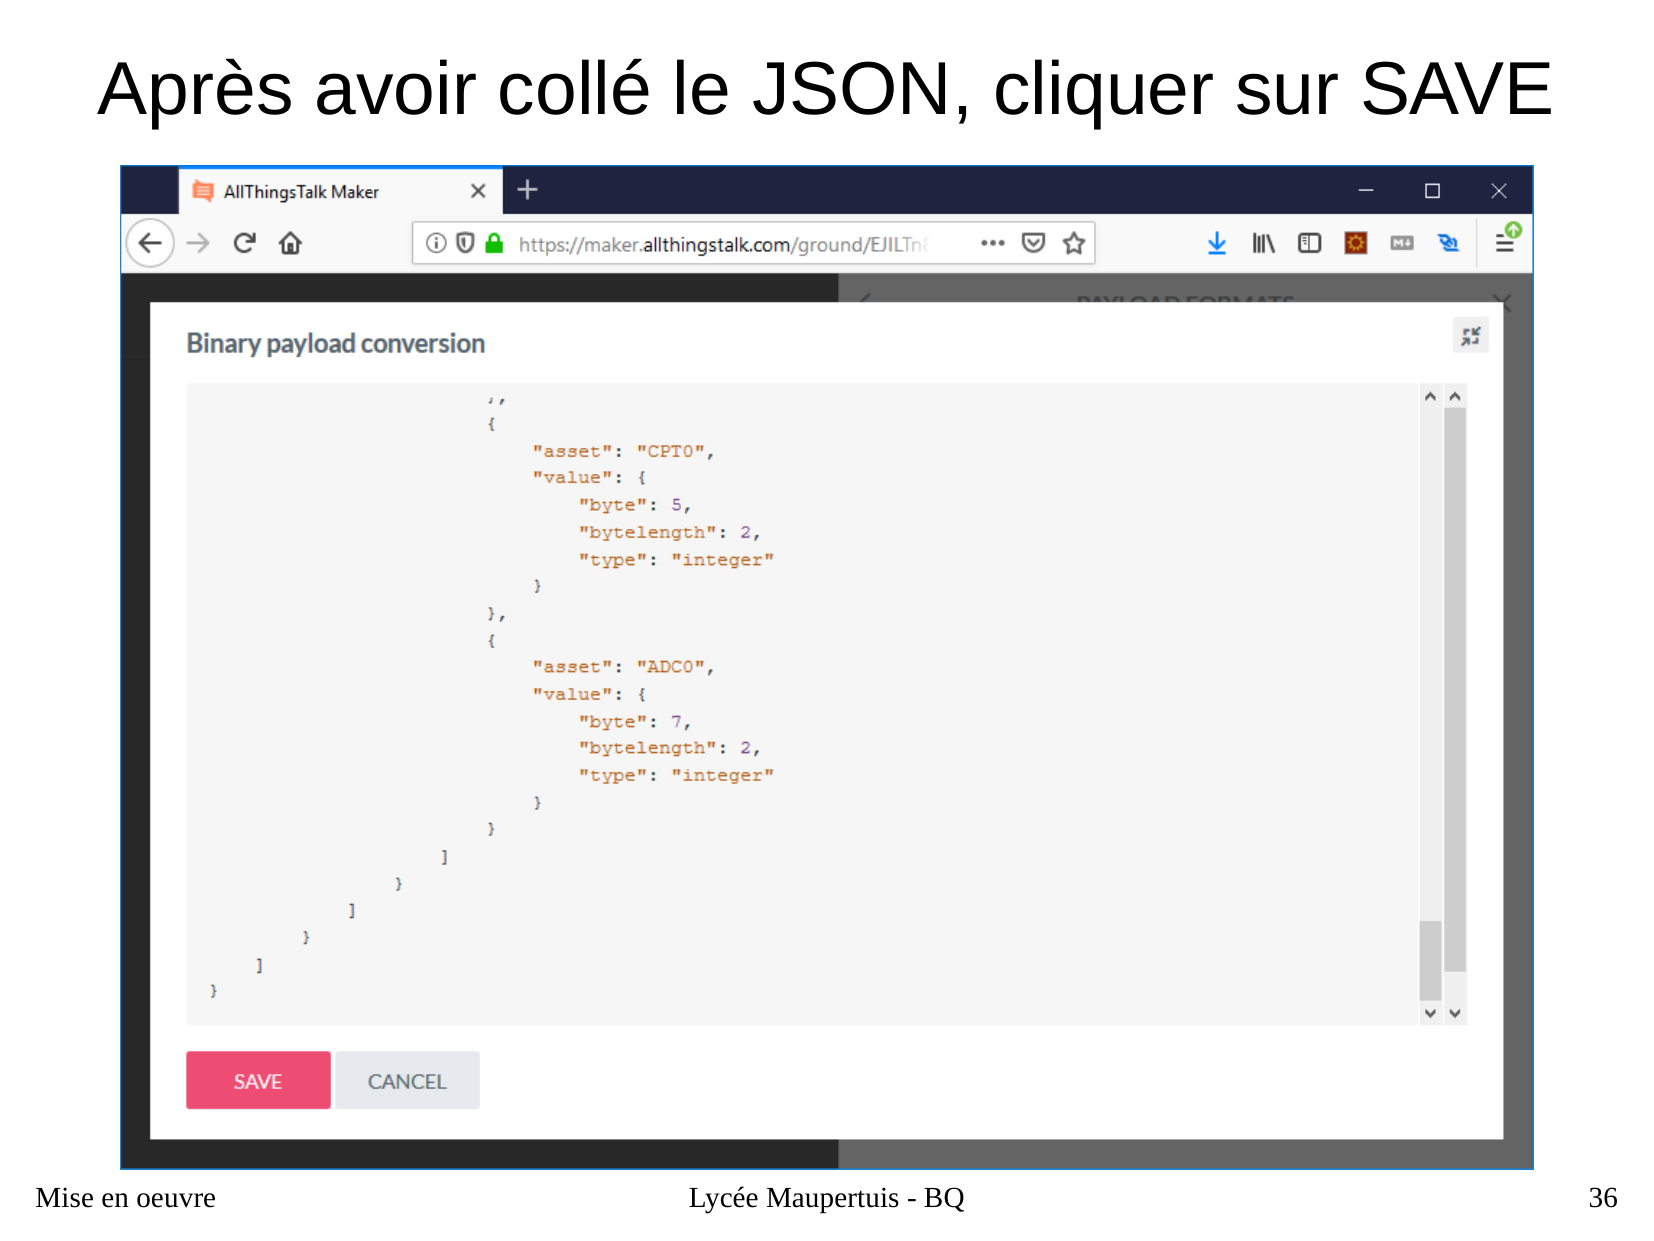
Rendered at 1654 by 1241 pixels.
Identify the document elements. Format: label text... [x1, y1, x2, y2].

picture [120, 165, 1534, 1170]
title Après avoir collé le JSON, cliquer sur SAVE [35, 35, 1619, 142]
